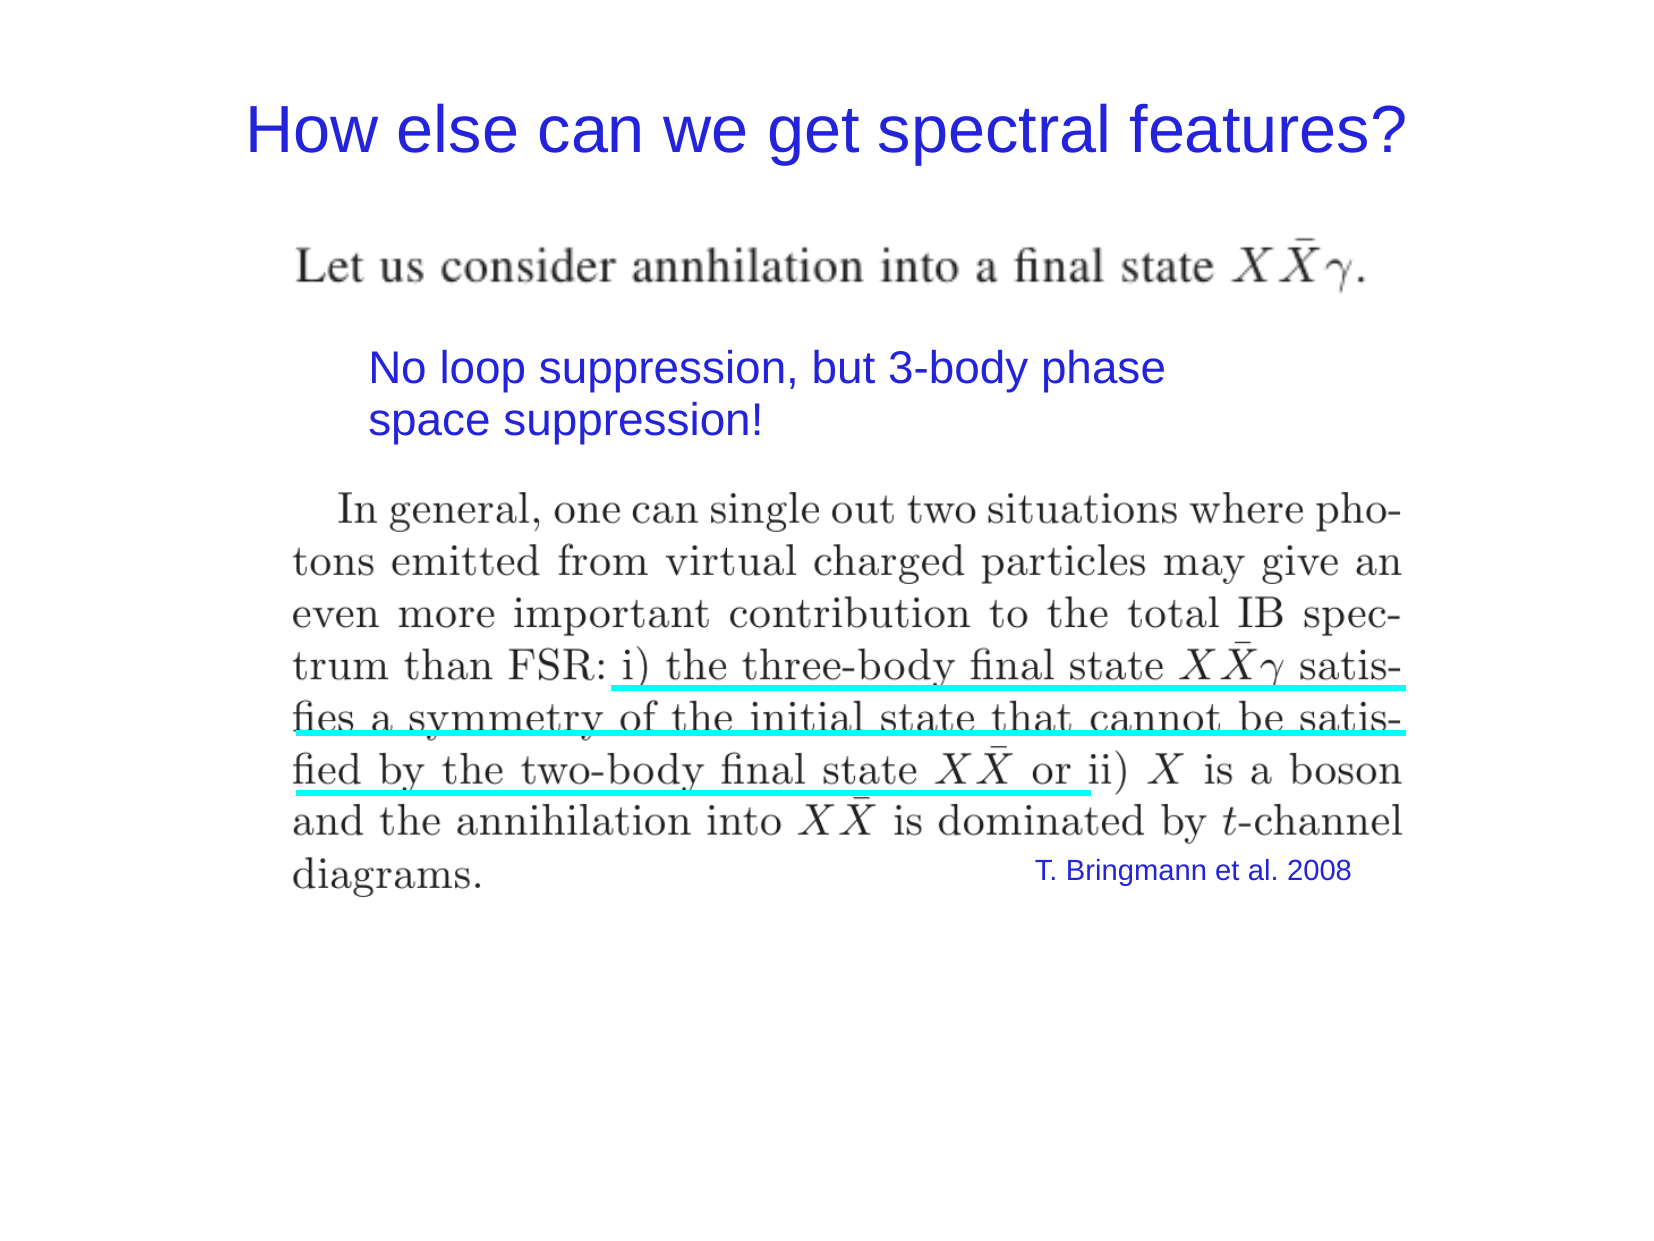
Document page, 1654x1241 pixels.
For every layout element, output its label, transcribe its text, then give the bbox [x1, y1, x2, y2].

text_box T. Bringmann et al. 2008 [1020, 846, 1501, 967]
title How else can we get spectral features? [82, 25, 1571, 233]
picture [275, 491, 1416, 905]
picture [265, 191, 1377, 312]
text_box No loop suppression, but 3-body phase space suppression! [353, 335, 1311, 453]
